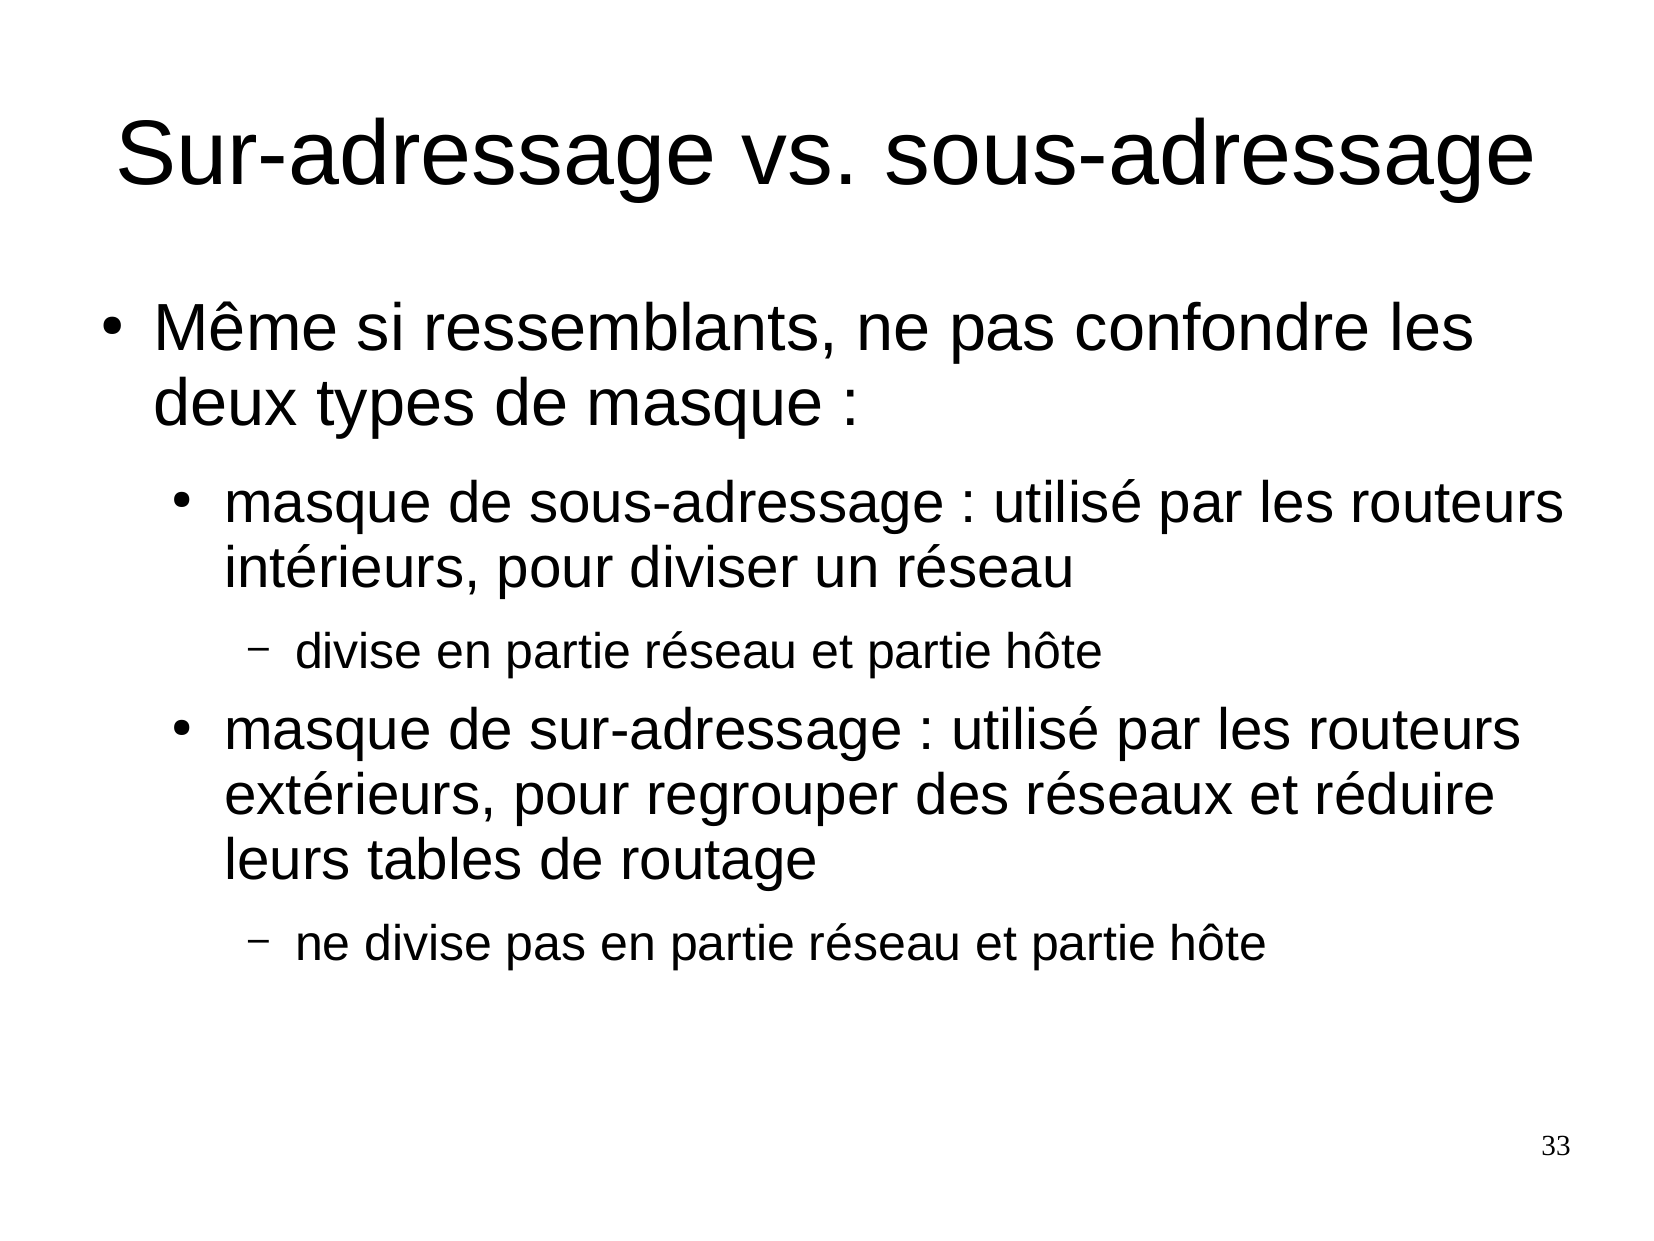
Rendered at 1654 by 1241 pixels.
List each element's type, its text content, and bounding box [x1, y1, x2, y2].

title Sur-adressage vs. sous-adressage [82, 49, 1571, 257]
list Même si ressemblants, ne pas confondre les deux types de masque : masque de sous-adressage : utilisé par les routeurs intérieurs, pour diviser un réseau divise en partie réseau et partie hôte masque de sur-adressage : utilisé par les routeurs extérieurs, pour regrouper des réseaux et réduire leurs tables de routage ne divise pas en partie réseau et partie hôte [82, 290, 1571, 1109]
